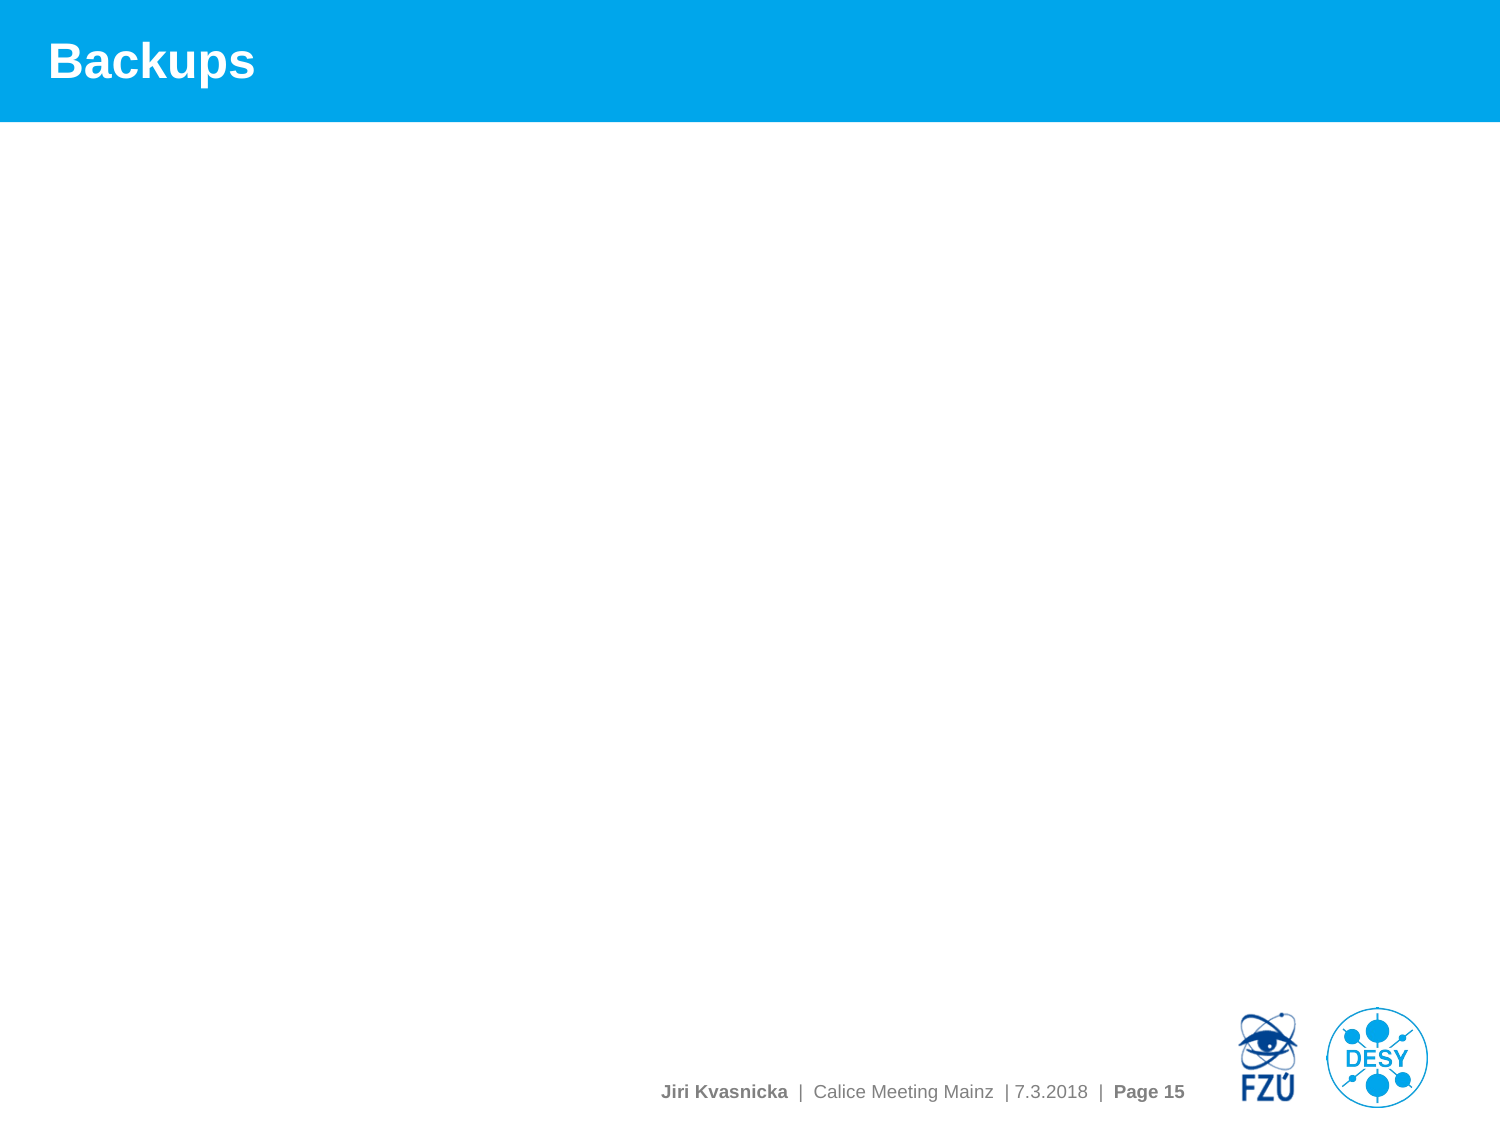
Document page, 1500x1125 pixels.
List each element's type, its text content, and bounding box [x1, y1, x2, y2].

picture [1215, 1004, 1321, 1110]
title Backups [47, 16, 1446, 107]
picture [1326, 1007, 1428, 1108]
